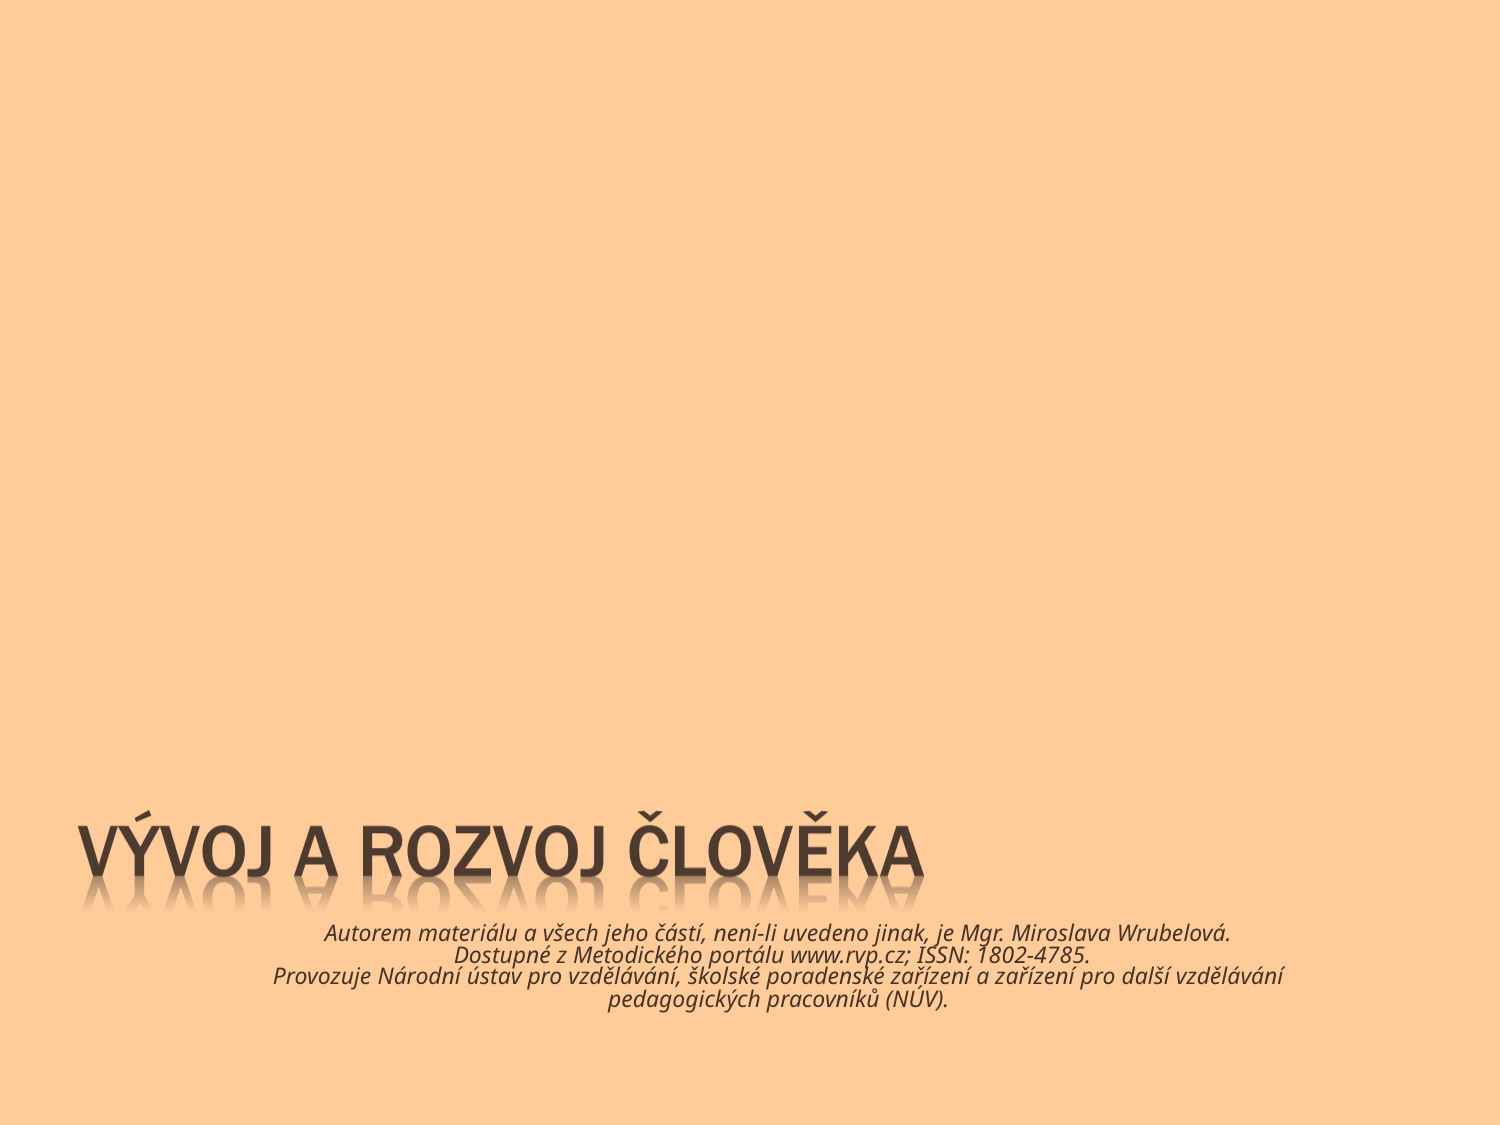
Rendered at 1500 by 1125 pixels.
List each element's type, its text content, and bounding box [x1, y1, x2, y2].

text_box Autorem materiálu a všech jeho částí, není-li uvedeno jinak, je Mgr. Miroslava Wrubelová. Dostupné z Metodického portálu www.rvp.cz; ISSN: 1802-4785. Provozuje Národní ústav pro vzdělávání, školské poradenské zařízení a zařízení pro další vzdělávání pedagogických pracovníků (NÚV). [253, 881, 1304, 1019]
text_box [31, 781, 1450, 997]
